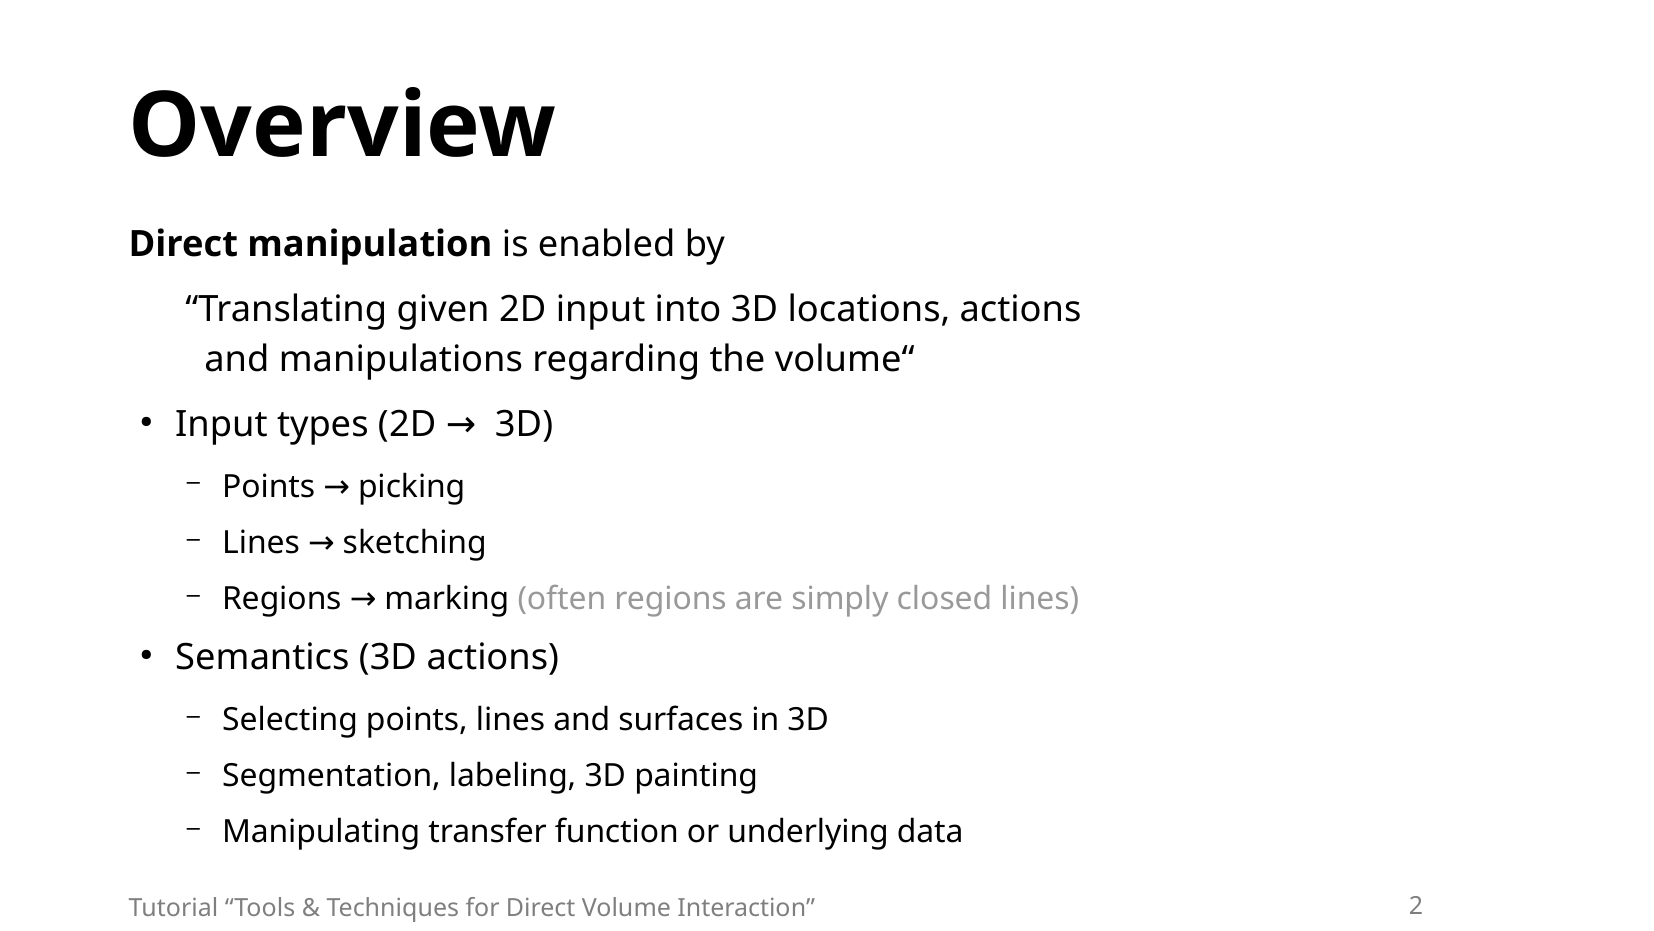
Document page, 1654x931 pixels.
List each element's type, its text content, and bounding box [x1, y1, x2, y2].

title Overview [113, 50, 1540, 193]
list Direct manipulation is enabled by “Translating given 2D input into 3D locations, actions and manipulations regarding the volume“ Input types (2D → 3D) Points → picking Lines → sketching Regions → marking (often regions are simply closed lines) Semantics (3D actions) Selecting points, lines and surfaces in 3D Segmentation, labeling, 3D painting Manipulating transfer function or underlying data [113, 210, 1540, 863]
